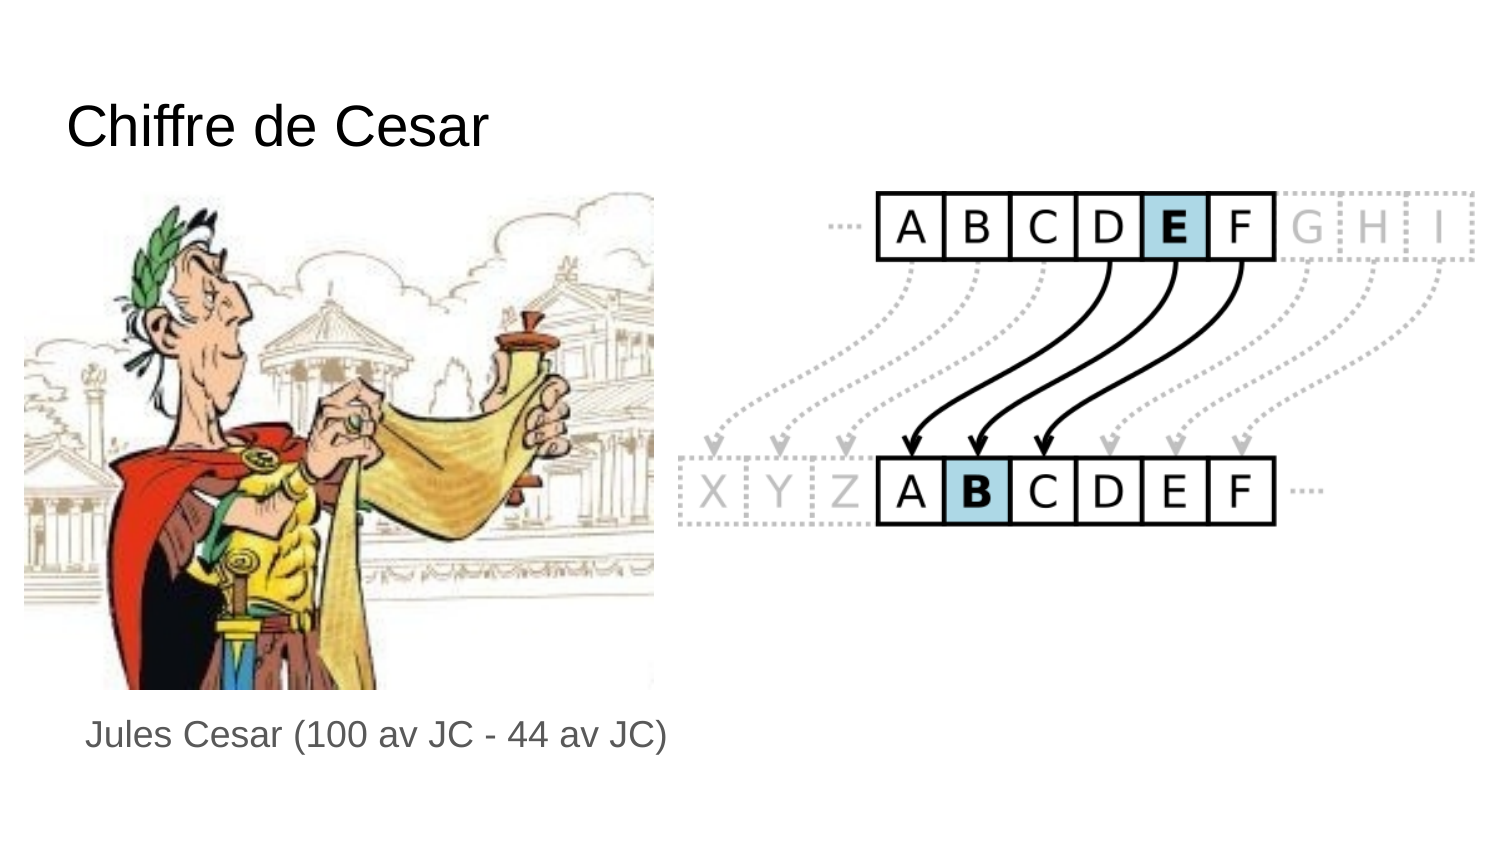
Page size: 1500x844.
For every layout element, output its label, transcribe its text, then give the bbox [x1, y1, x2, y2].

picture [678, 191, 1475, 529]
picture [24, 191, 654, 690]
list Jules Cesar (100 av JC - 44 av JC) [70, 695, 714, 801]
title Chiffre de Cesar [51, 72, 1449, 167]
